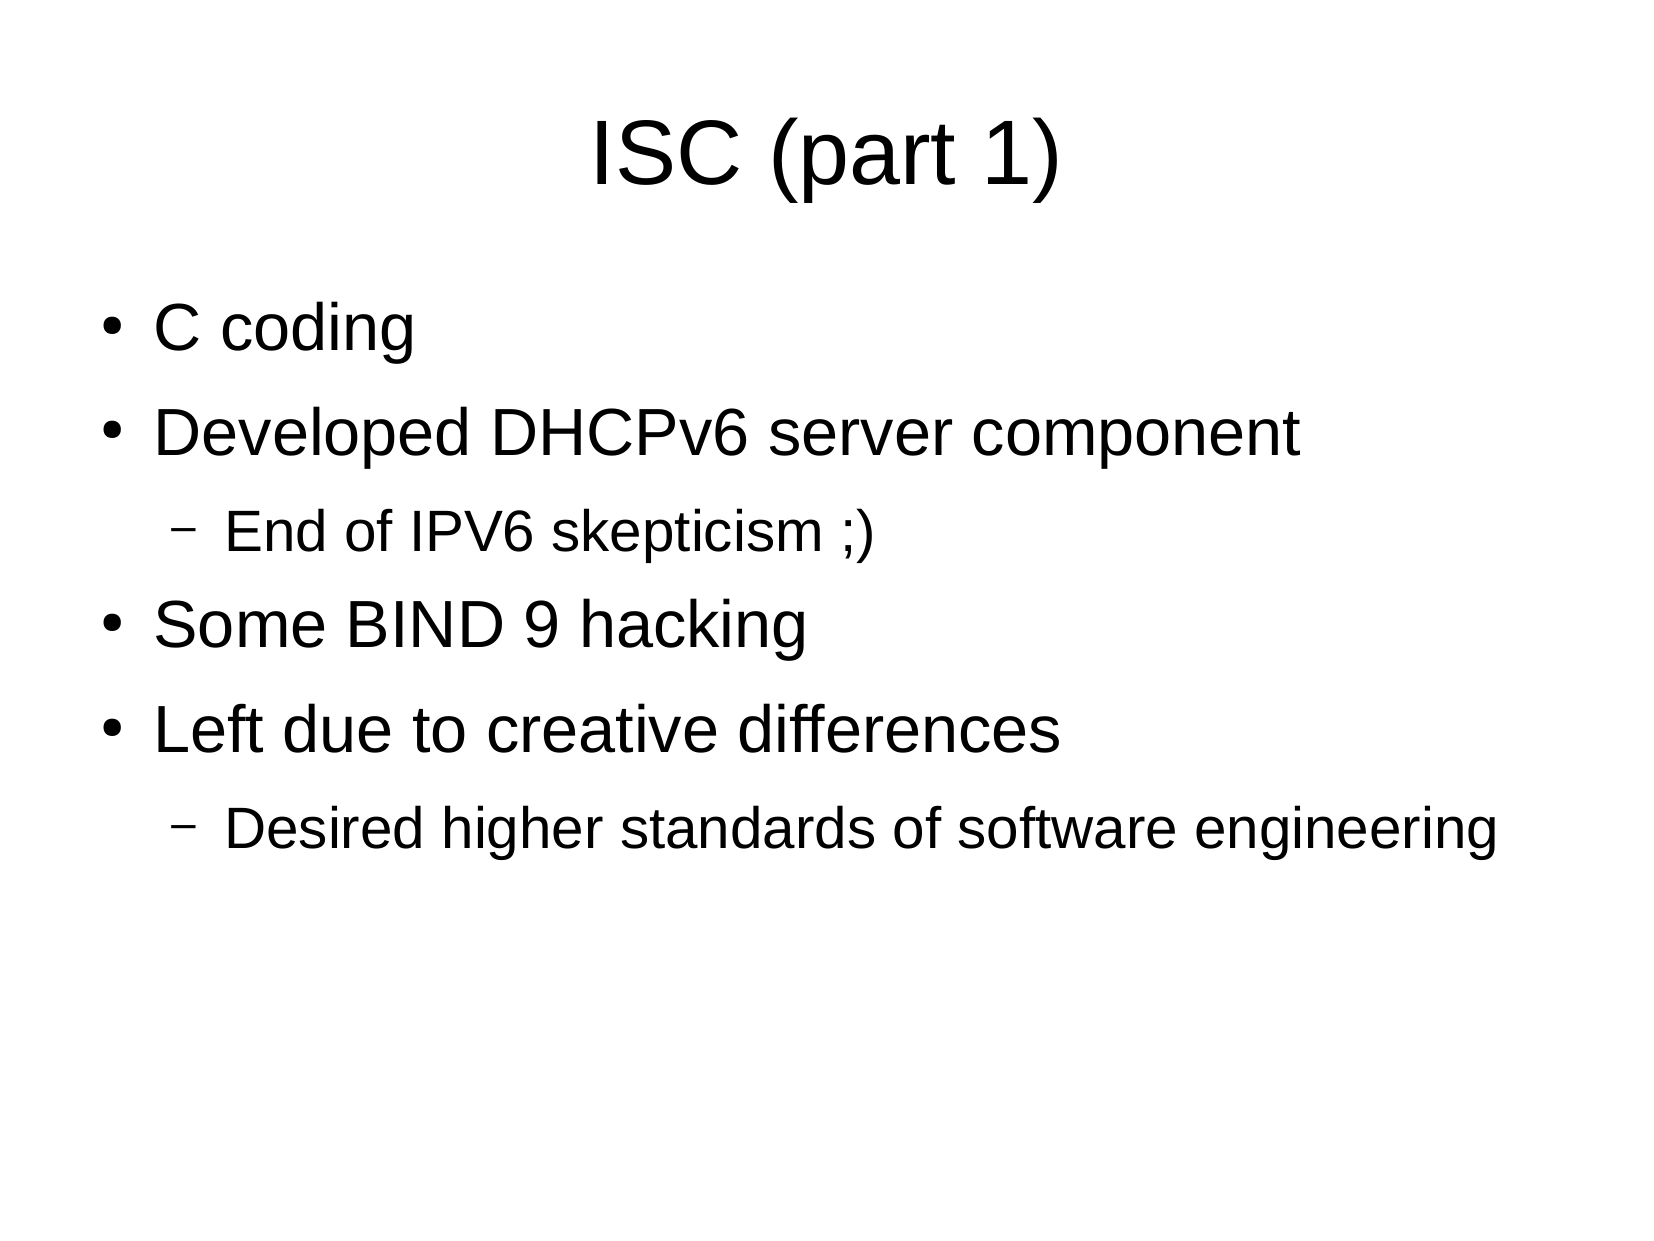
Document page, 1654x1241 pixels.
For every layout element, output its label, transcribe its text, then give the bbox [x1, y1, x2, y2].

title ISC (part 1) [82, 49, 1571, 257]
list C coding Developed DHCPv6 server component End of IPV6 skepticism ;) Some BIND 9 hacking Left due to creative differences Desired higher standards of software engineering [82, 290, 1571, 1010]
